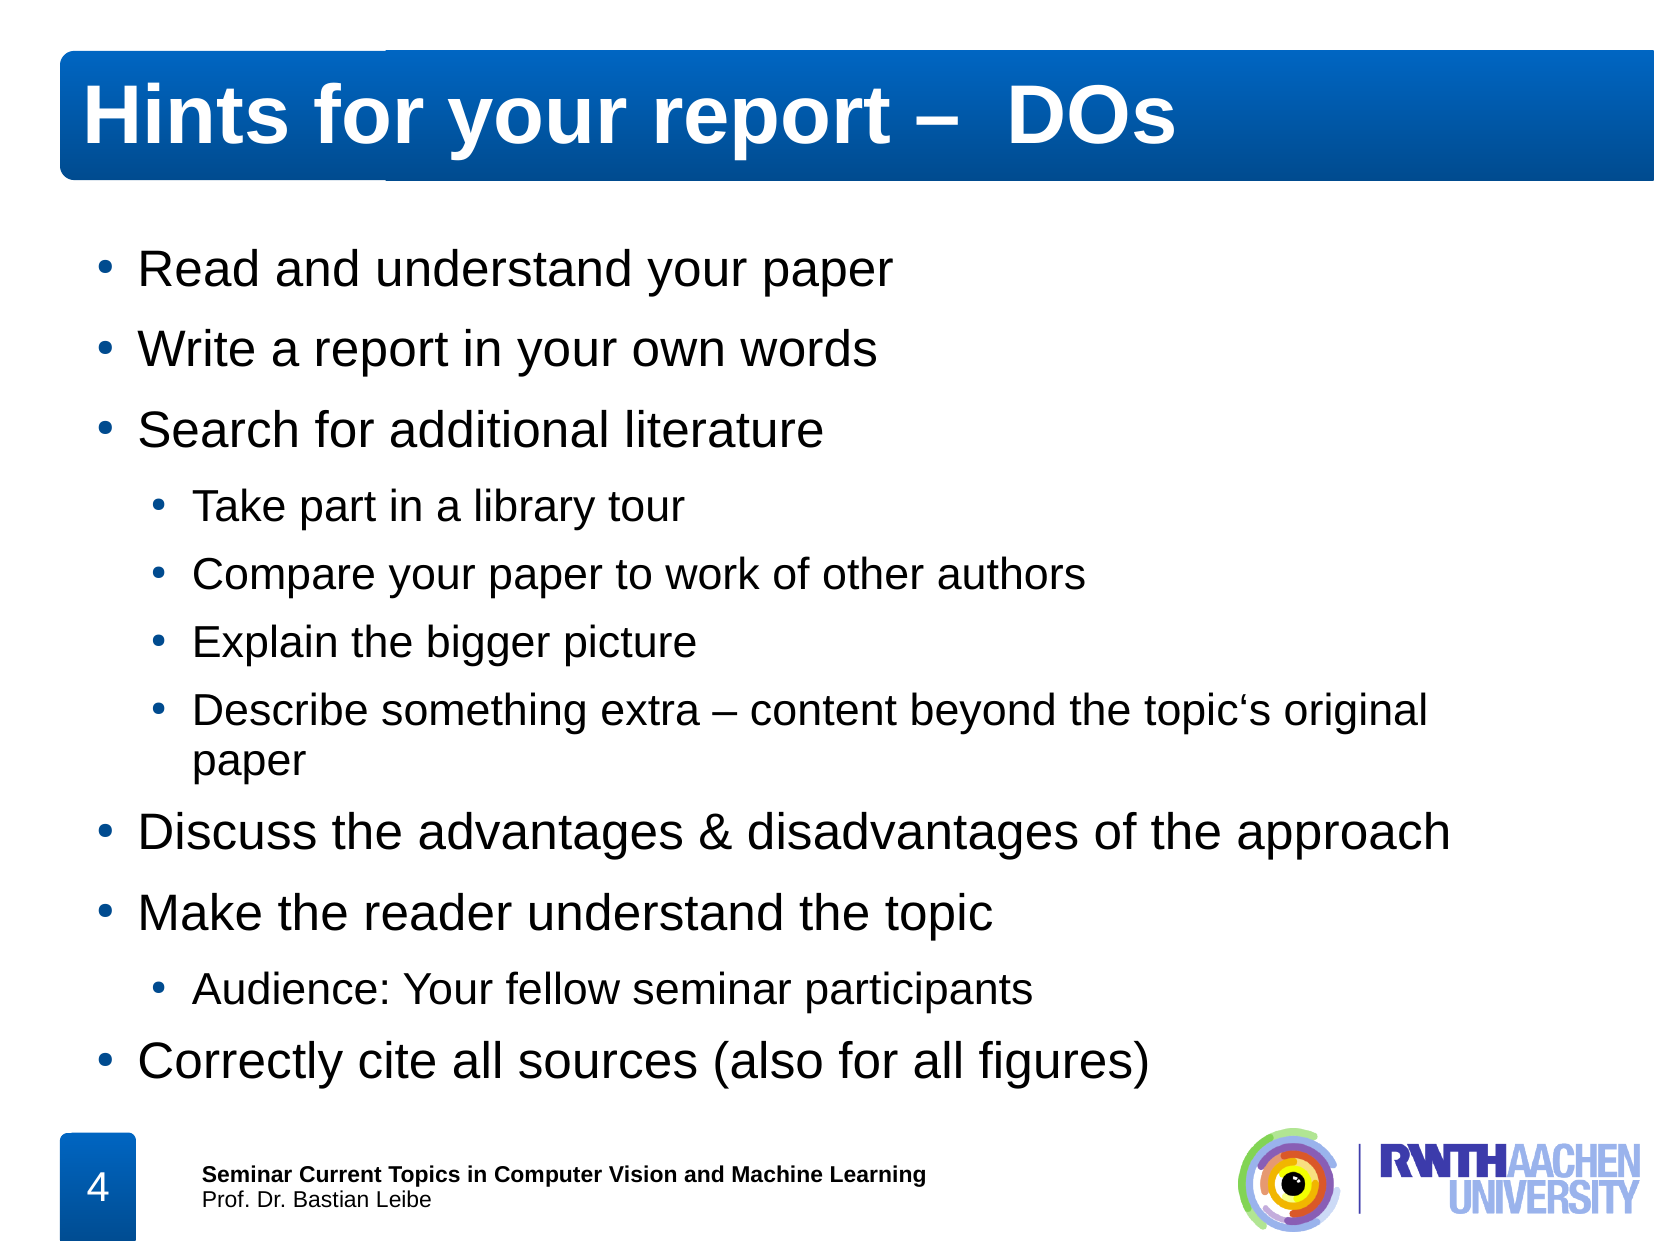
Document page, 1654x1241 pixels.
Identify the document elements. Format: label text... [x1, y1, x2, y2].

list Read and understand your paper Write a report in your own words Search for additional literature Take part in a library tour Compare your paper to work of other authors Explain the bigger picture Describe something extra – content beyond the topic‘s original paper Discuss the advantages & disadvantages of the approach Make the reader understand the topic Audience: Your fellow seminar participants Correctly cite all sources (also for all figures) [82, 240, 1538, 1096]
title Hints for your report – DOs [82, 61, 1571, 168]
picture [1238, 1128, 1640, 1232]
